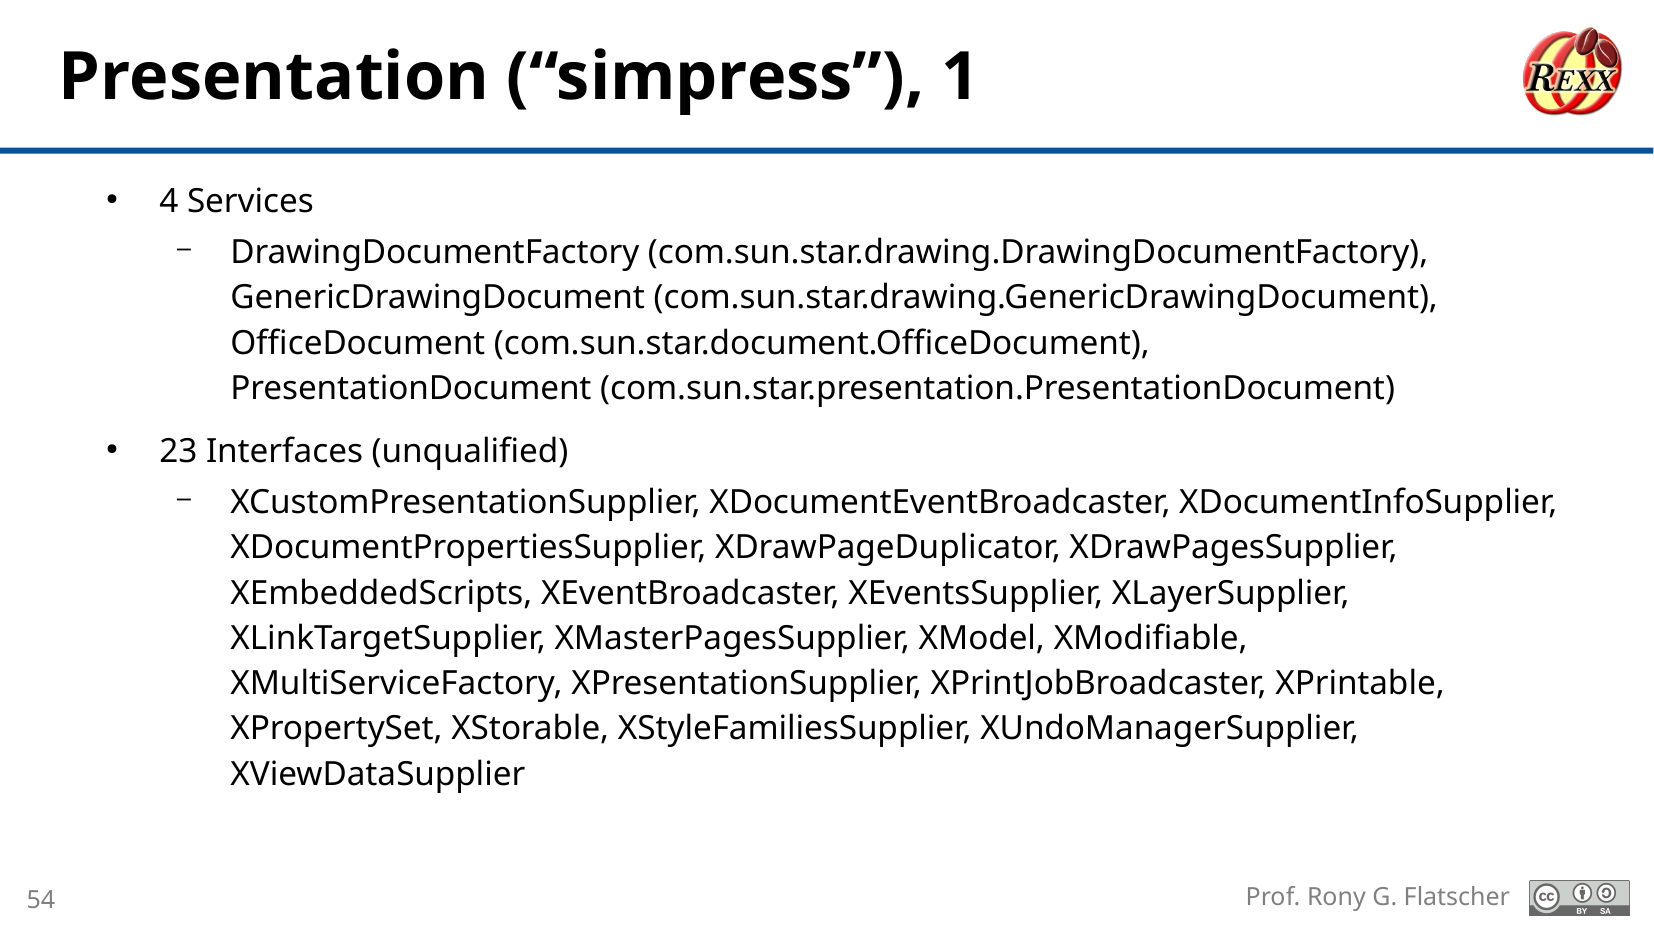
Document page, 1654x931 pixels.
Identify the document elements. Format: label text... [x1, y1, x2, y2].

list 4 Services DrawingDocumentFactory (com.sun.star.drawing.DrawingDocumentFactory), GenericDrawingDocument (com.sun.star.drawing.GenericDrawingDocument), OfficeDocument (com.sun.star.document.OfficeDocument), PresentationDocument (com.sun.star.presentation.PresentationDocument) 23 Interfaces (unqualified) XCustomPresentationSupplier, XDocumentEventBroadcaster, XDocumentInfoSupplier, XDocumentPropertiesSupplier, XDrawPageDuplicator, XDrawPagesSupplier, XEmbeddedScripts, XEventBroadcaster, XEventsSupplier, XLayerSupplier, XLinkTargetSupplier, XMasterPagesSupplier, XModel, XModifiable, XMultiServiceFactory, XPresentationSupplier, XPrintJobBroadcaster, XPrintable, XPropertySet, XStorable, XStyleFamiliesSupplier, XUndoManagerSupplier, XViewDataSupplier [88, 177, 1577, 857]
title Presentation (“simpress”), 1 [0, 0, 1625, 148]
